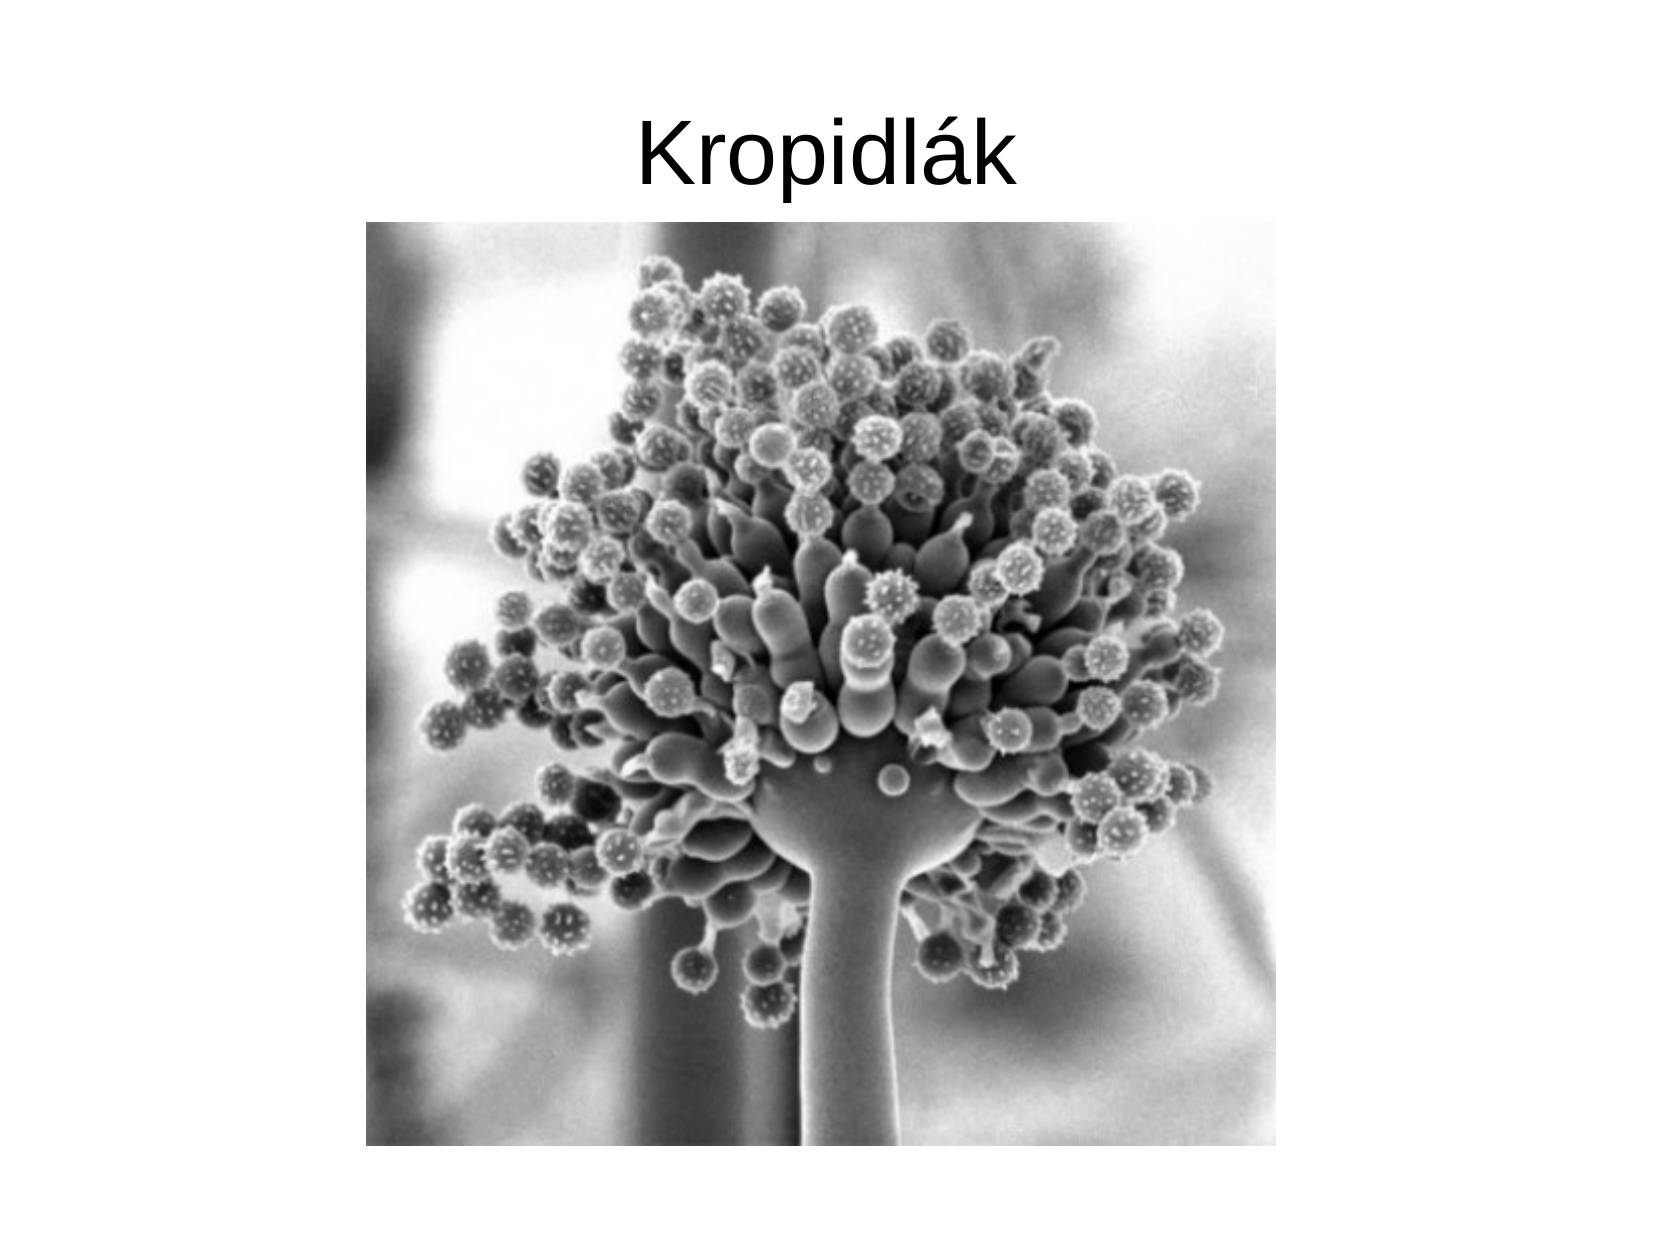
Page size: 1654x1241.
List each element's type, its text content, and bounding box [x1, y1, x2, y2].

picture [366, 222, 1276, 1146]
title Kropidlák [82, 49, 1571, 257]
